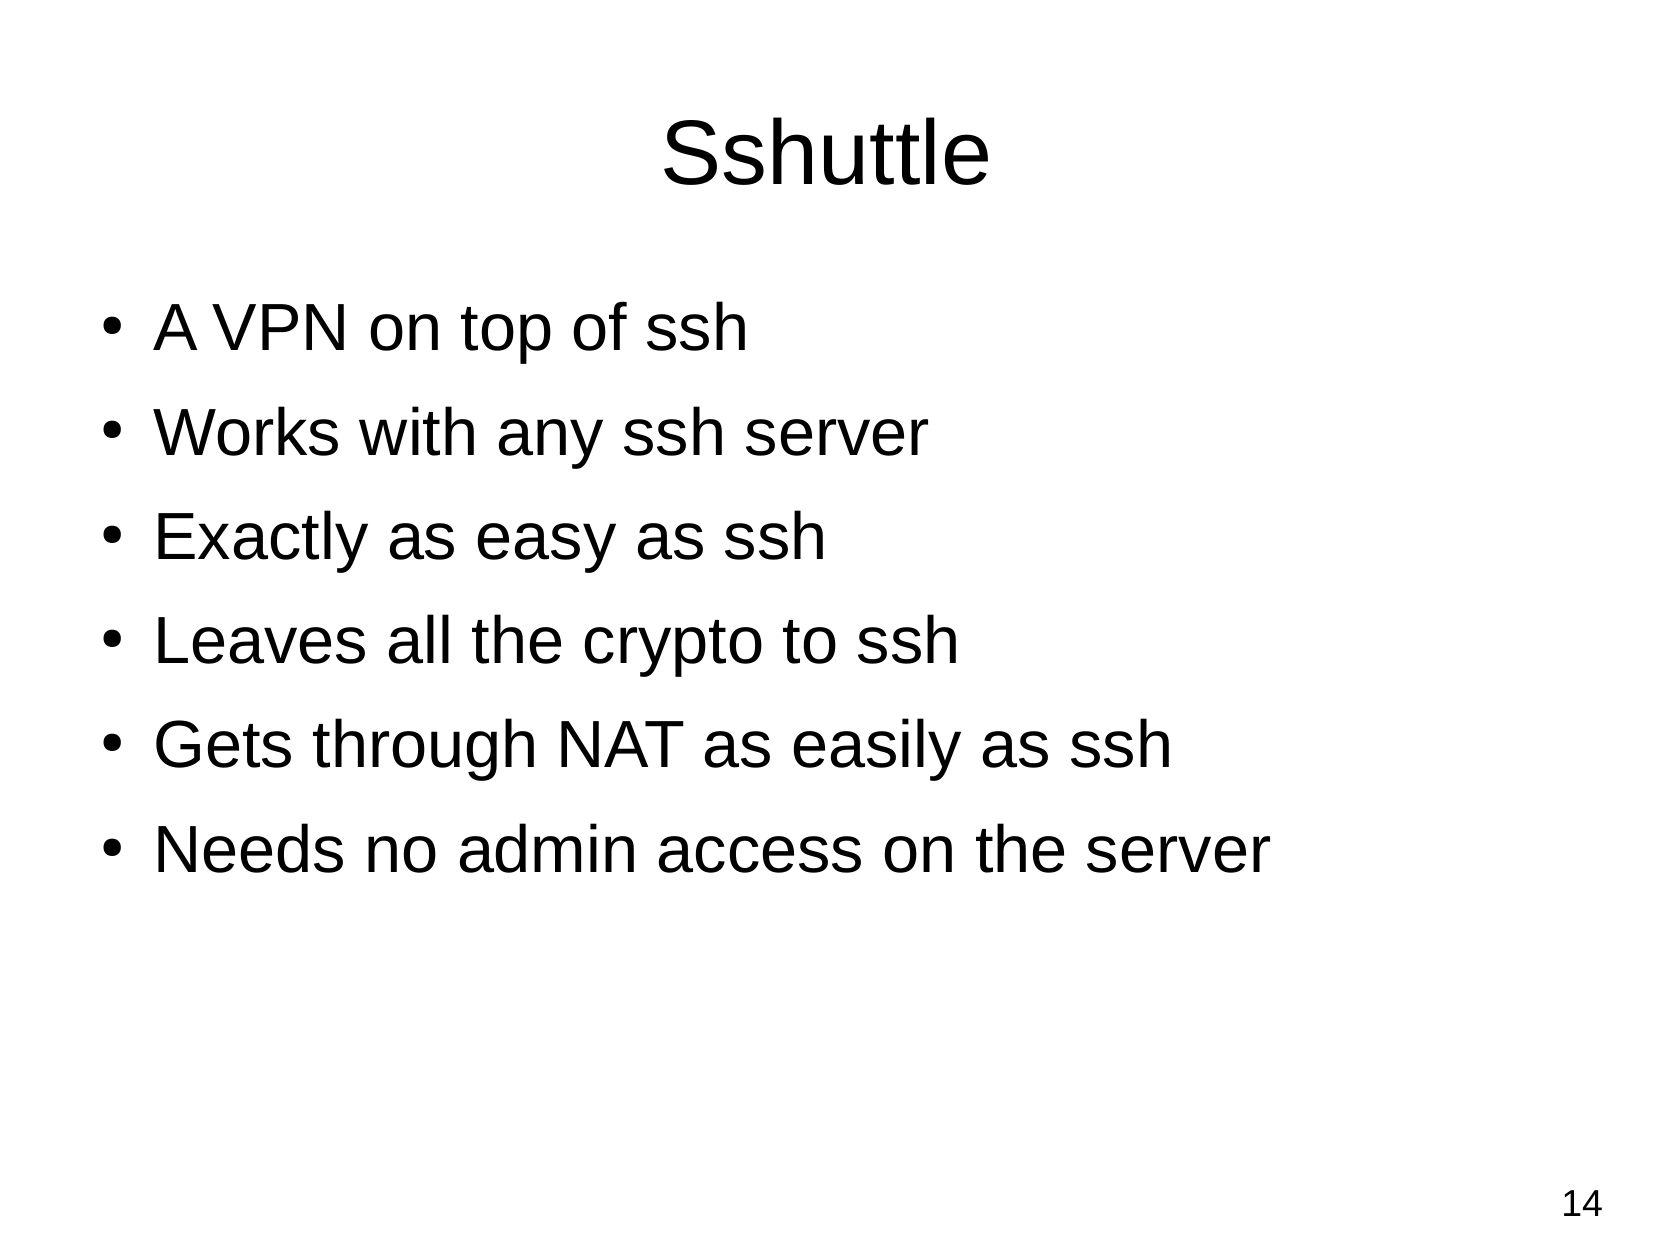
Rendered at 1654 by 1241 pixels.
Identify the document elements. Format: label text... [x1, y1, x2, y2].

text_box 14 [1546, 1174, 1619, 1232]
title Sshuttle [82, 49, 1571, 257]
list A VPN on top of ssh Works with any ssh server Exactly as easy as ssh Leaves all the crypto to ssh Gets through NAT as easily as ssh Needs no admin access on the server [82, 290, 1571, 1109]
